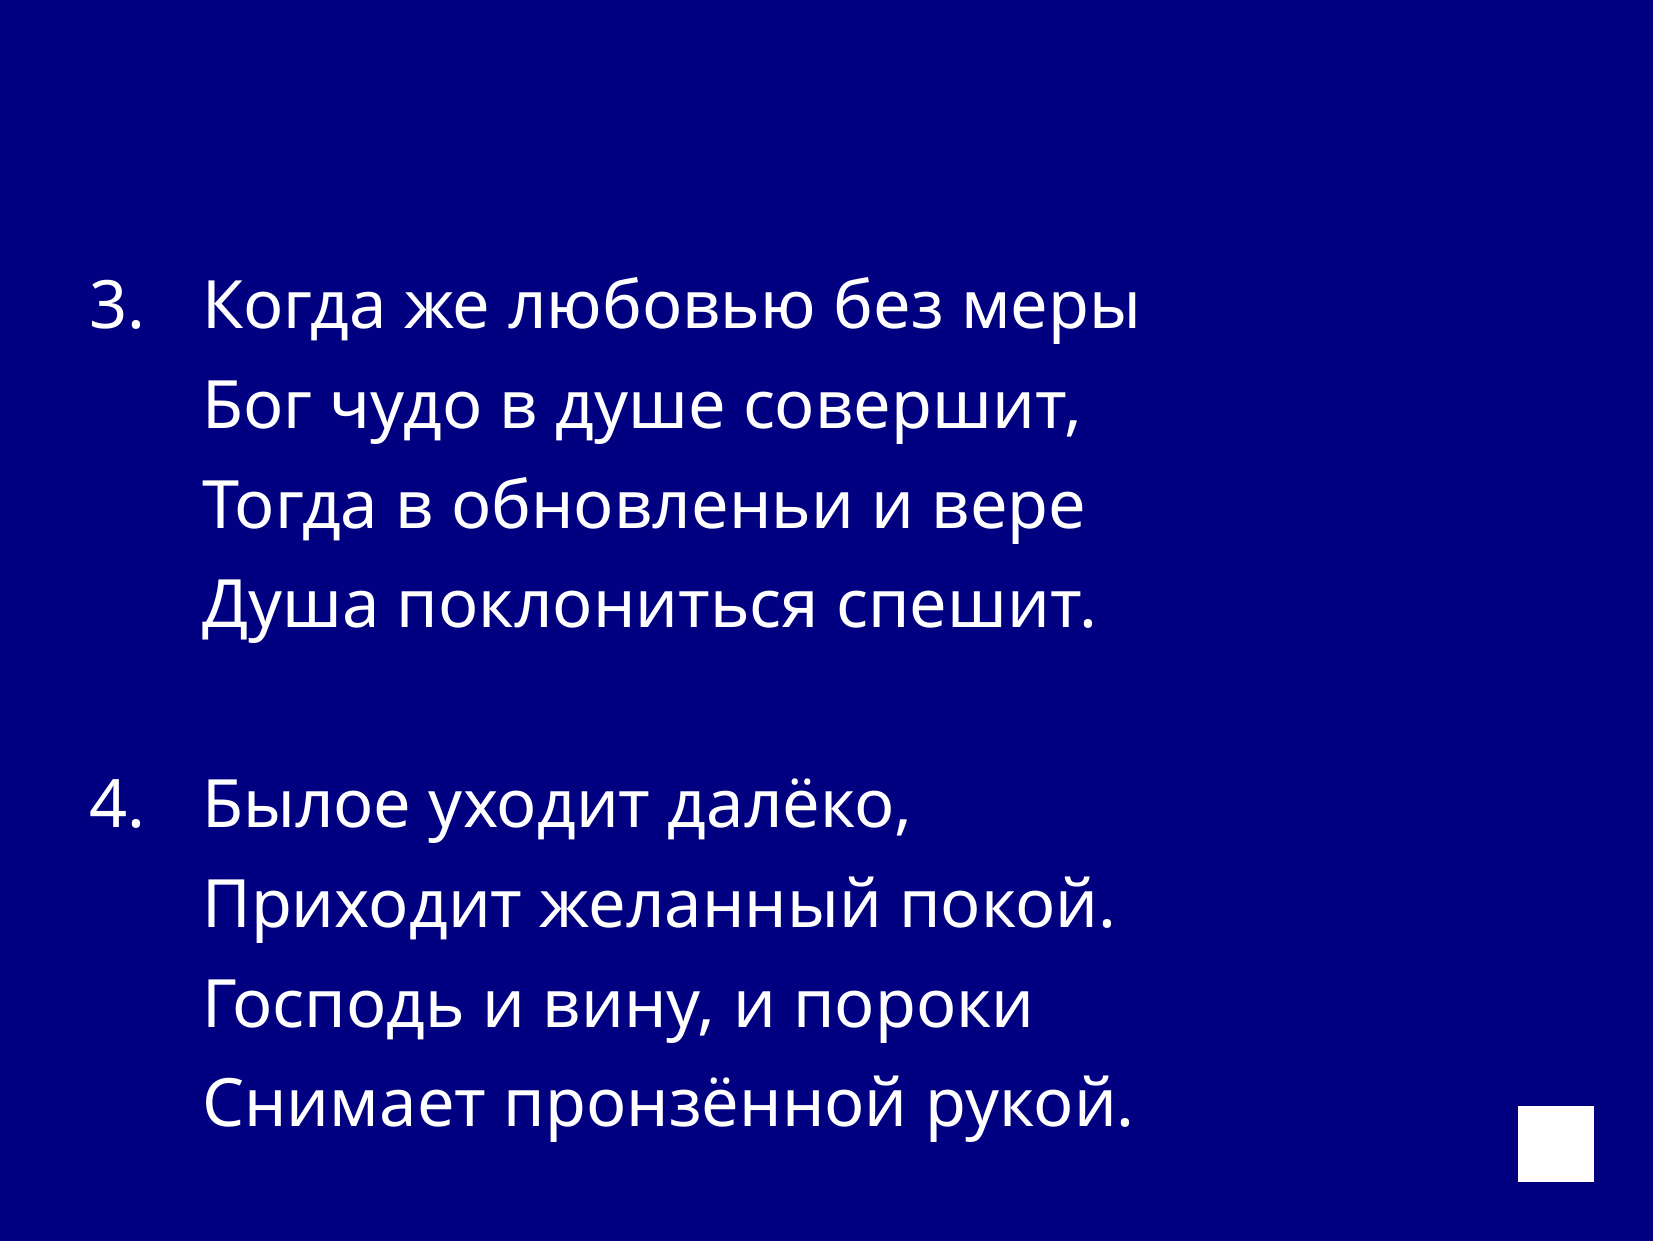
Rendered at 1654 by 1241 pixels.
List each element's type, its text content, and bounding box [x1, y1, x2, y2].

text_box 3. Когда же любовью без меры Бог чудо в душе совершит, Тогда в обновленьи и вере Душа поклониться спешит. 4. Былое уходит далёко, Приходит желанный покой. Господь и вину, и пороки Снимает пронзённой рукой. [75, 150, 1576, 1163]
text_box [1518, 1106, 1594, 1182]
